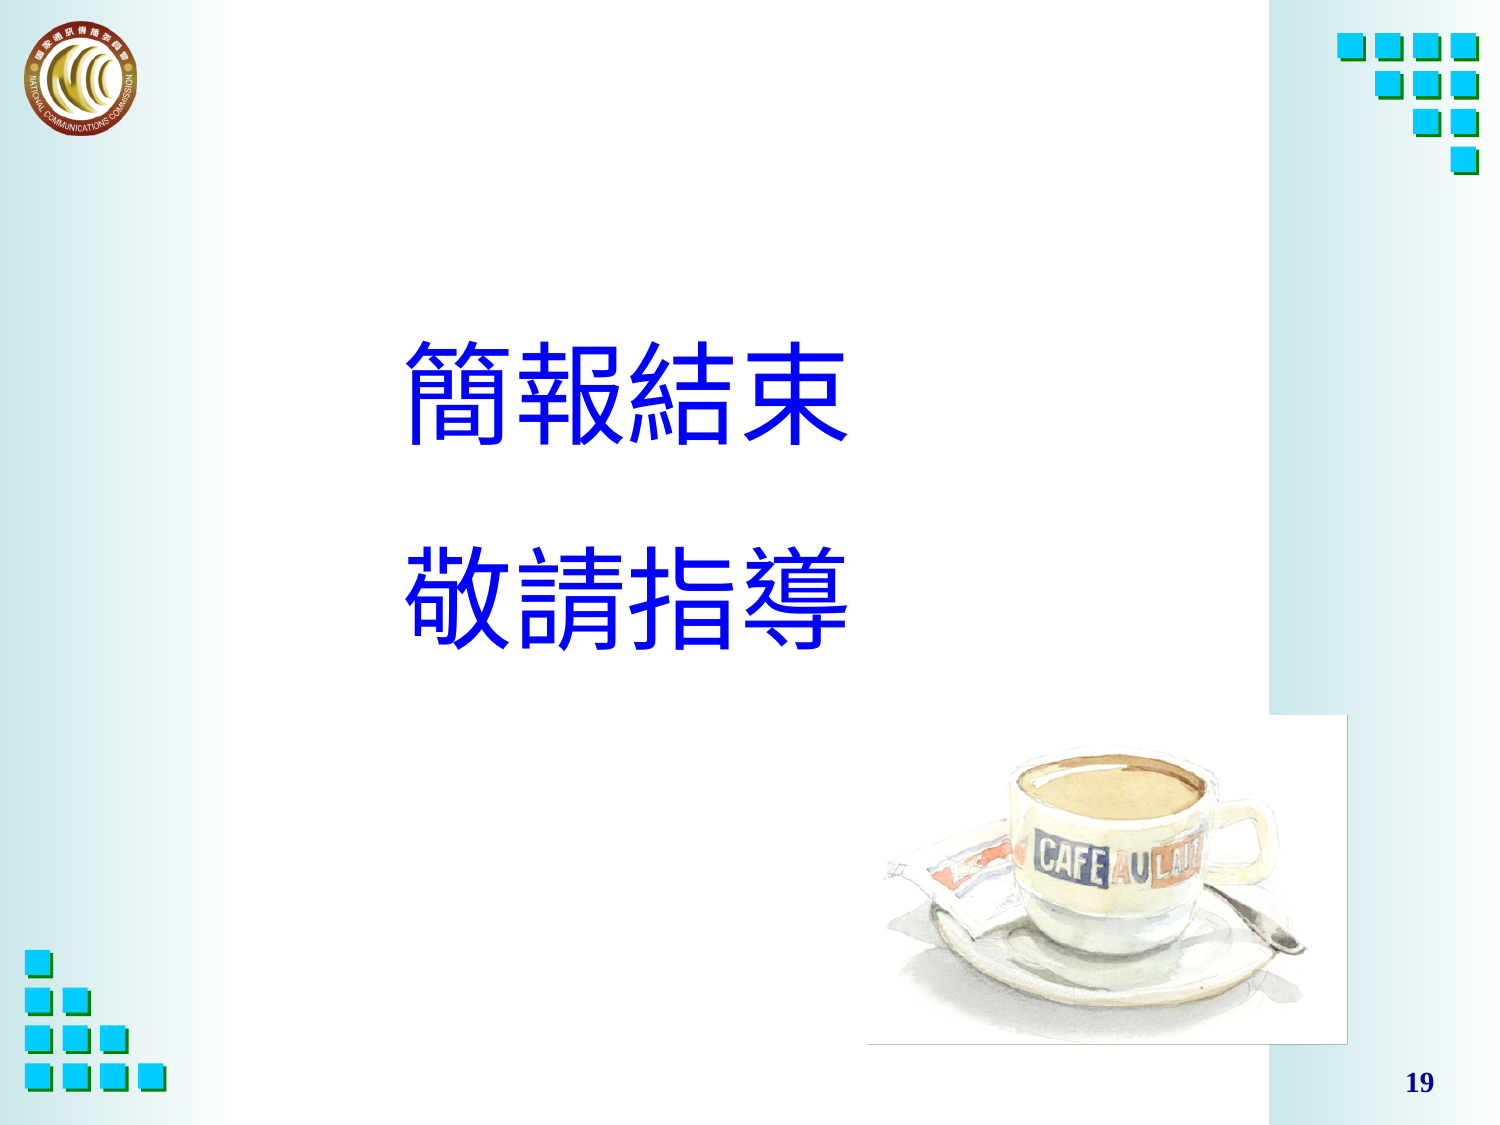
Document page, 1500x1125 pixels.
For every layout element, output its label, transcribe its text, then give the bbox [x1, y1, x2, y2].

text_box 簡報結束 敬請指導 [386, 316, 1050, 492]
picture [24, 21, 137, 136]
picture [867, 714, 1348, 1045]
